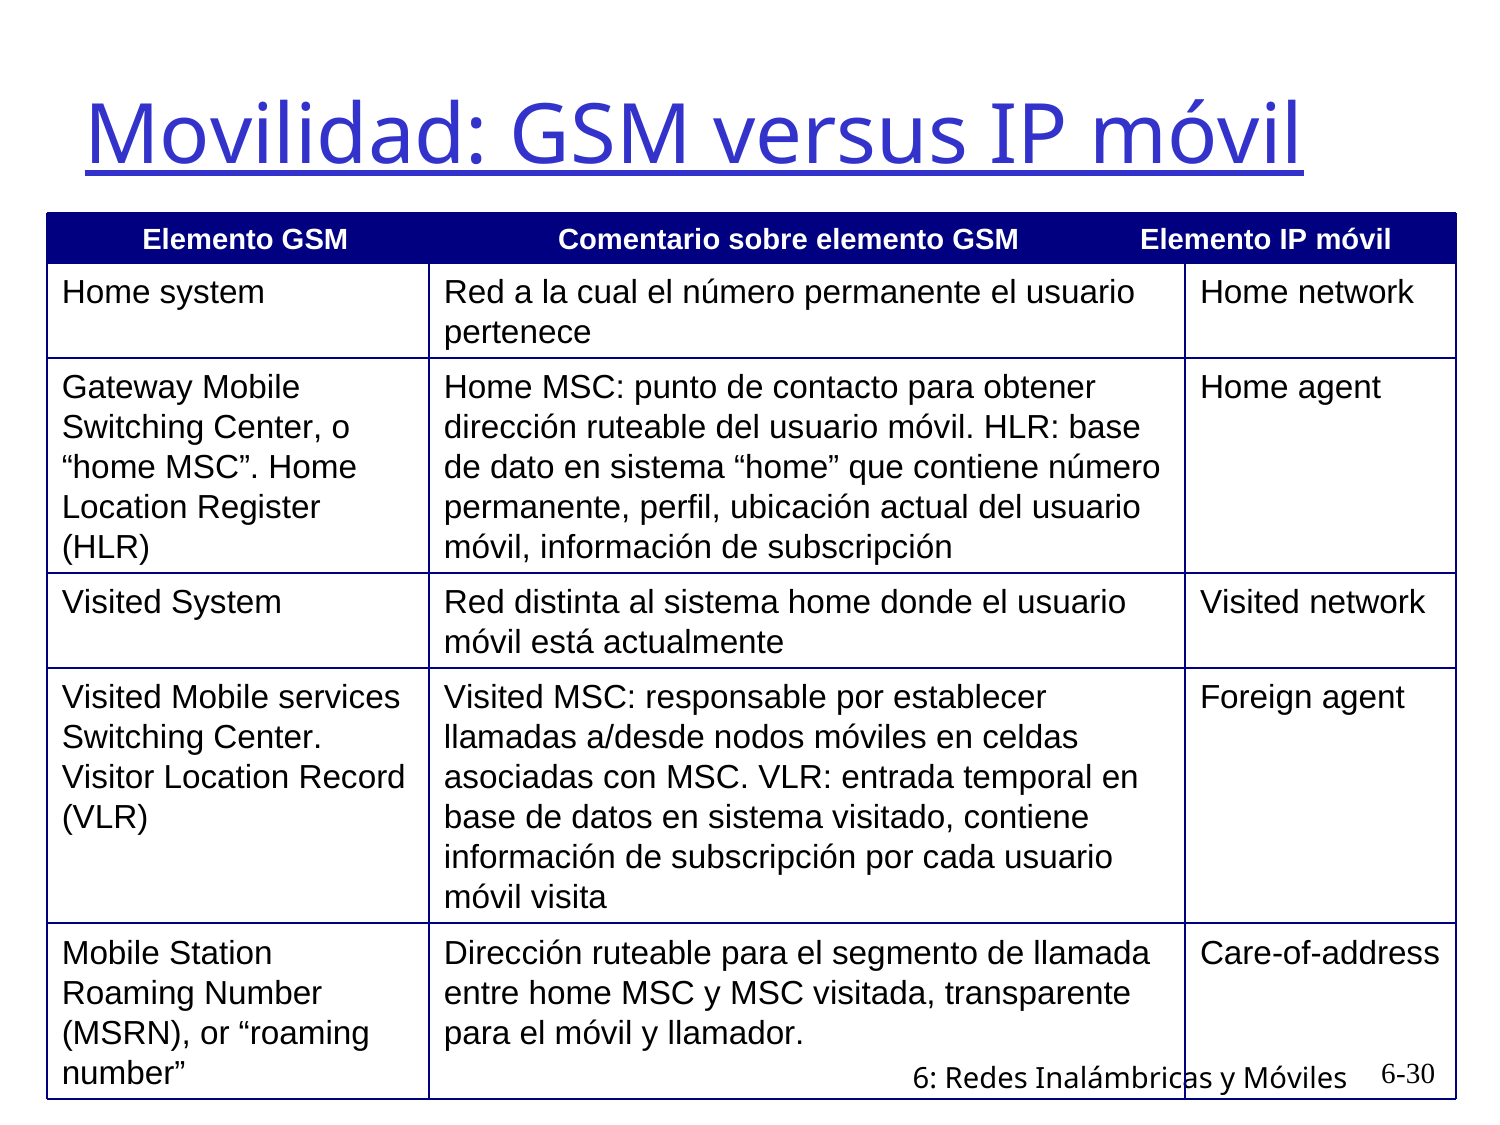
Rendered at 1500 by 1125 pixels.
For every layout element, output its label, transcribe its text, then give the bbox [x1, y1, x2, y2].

text_box Visited network [1186, 574, 1455, 667]
text_box Red distinta al sistema home donde el usuario móvil está actualmente [430, 574, 1184, 667]
text_box Visited MSC: responsable por establecer llamadas a/desde nodos móviles en celdas asociadas con MSC. VLR: entrada temporal en base de datos en sistema visitado, contiene información de subscripción por cada usuario móvil visita [430, 669, 1184, 922]
text_box Visited Mobile services Switching Center. Visitor Location Record (VLR) [48, 669, 428, 922]
text_box Comentario sobre elemento GSM [461, 214, 1124, 261]
text_box Dirección ruteable para el segmento de llamada entre home MSC y MSC visitada, transparente para el móvil y llamador. [430, 924, 1184, 1098]
text_box Home MSC: punto de contacto para obtener dirección ruteable del usuario móvil. HLR: base de dato en sistema “home” que contiene número permanente, perfil, ubicación actual del usuario móvil, información de subscripción [430, 359, 1184, 572]
text_box Home network [1186, 264, 1455, 357]
text_box Foreign agent [1186, 669, 1455, 922]
text_box Red a la cual el número permanente el usuario pertenece [430, 264, 1184, 357]
text_box Mobile Station Roaming Number (MSRN), or “roaming number” [48, 924, 428, 1098]
text_box Care-of-address [1186, 924, 1455, 1098]
text_box Visited System [48, 574, 428, 667]
text_box Home agent [1186, 359, 1455, 572]
text_box Elemento GSM [48, 214, 459, 261]
text_box Elemento IP móvil [1126, 214, 1455, 261]
text_box Gateway Mobile Switching Center, o “home MSC”. Home Location Register (HLR) [48, 359, 428, 572]
title Movilidad: GSM versus IP móvil [69, 37, 1445, 212]
text_box Home system [48, 264, 428, 357]
